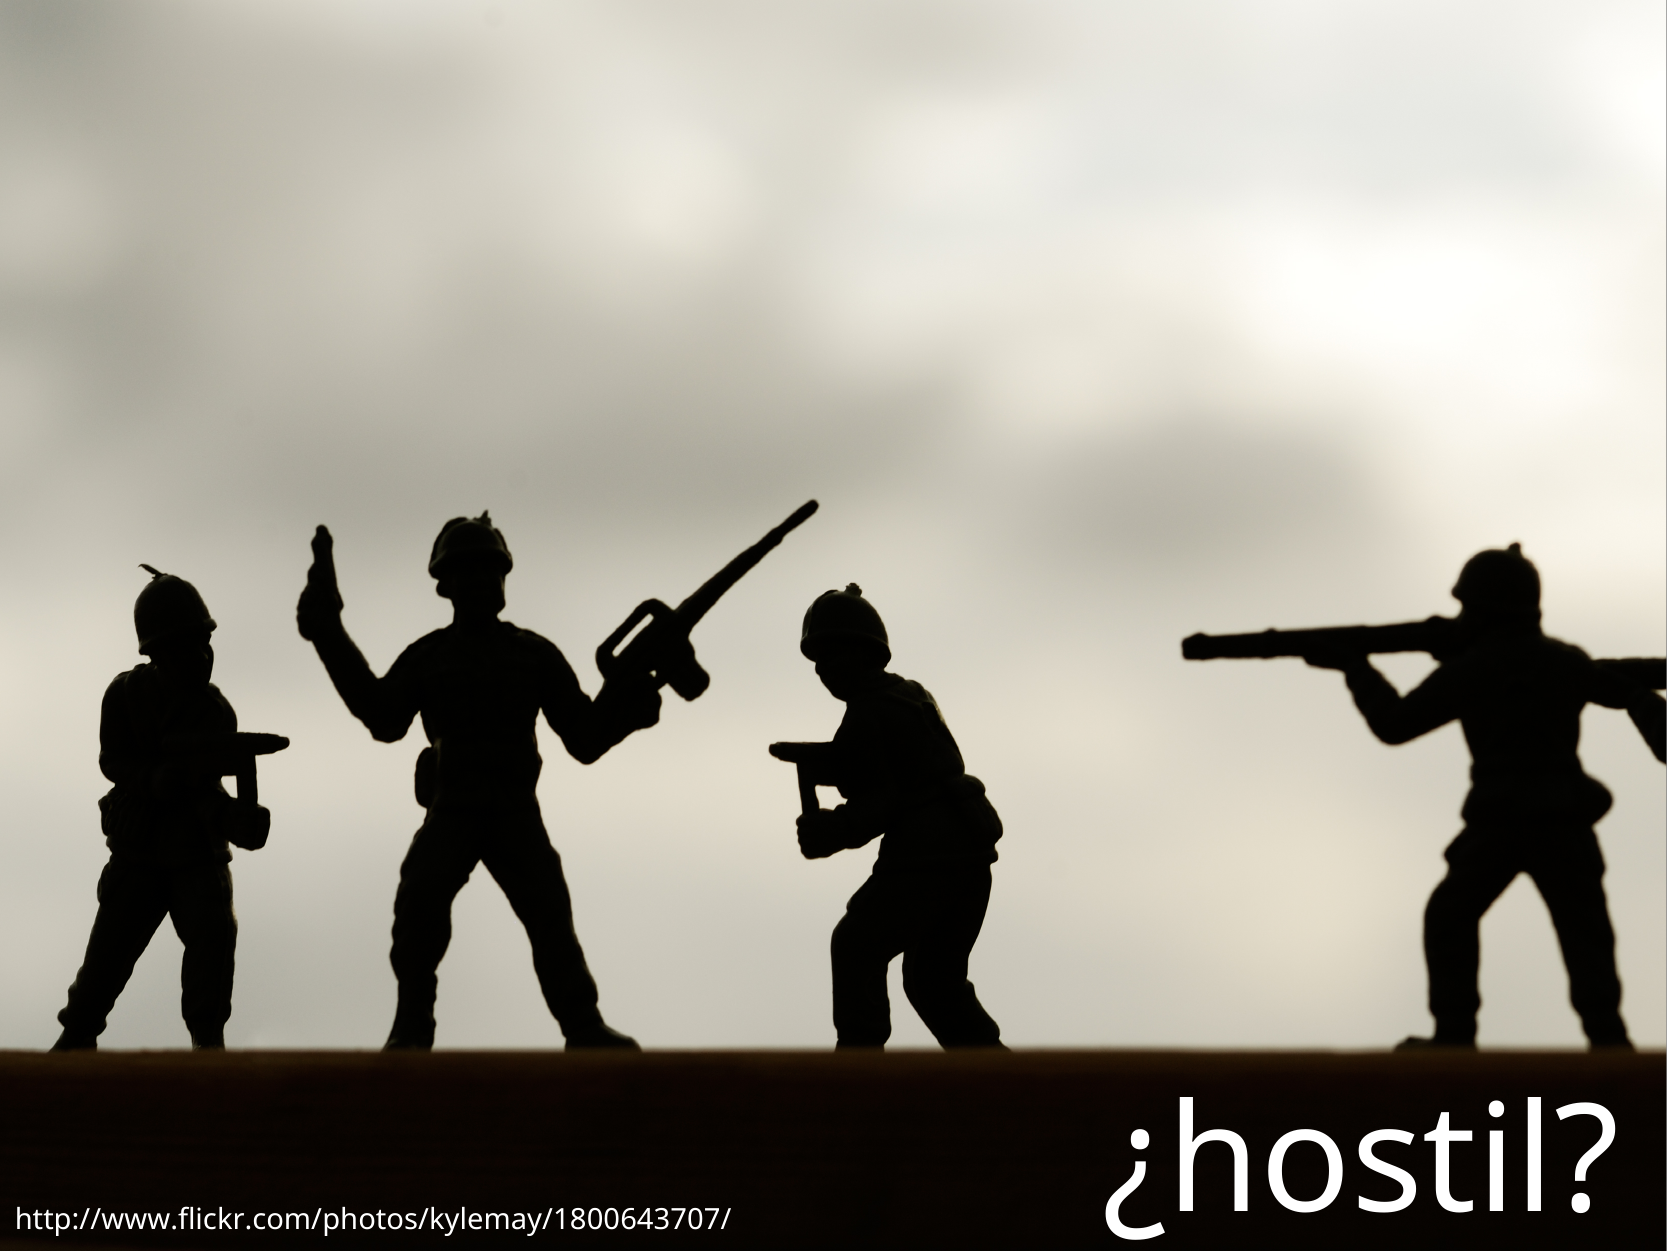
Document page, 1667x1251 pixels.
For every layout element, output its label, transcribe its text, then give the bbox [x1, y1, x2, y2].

text_box http://www.flickr.com/photos/kylemay/1800643707/ [0, 1192, 691, 1243]
title ¿hostil? [992, 1048, 1667, 1251]
picture [0, 0, 1667, 1251]
picture [691, 1210, 700, 1227]
